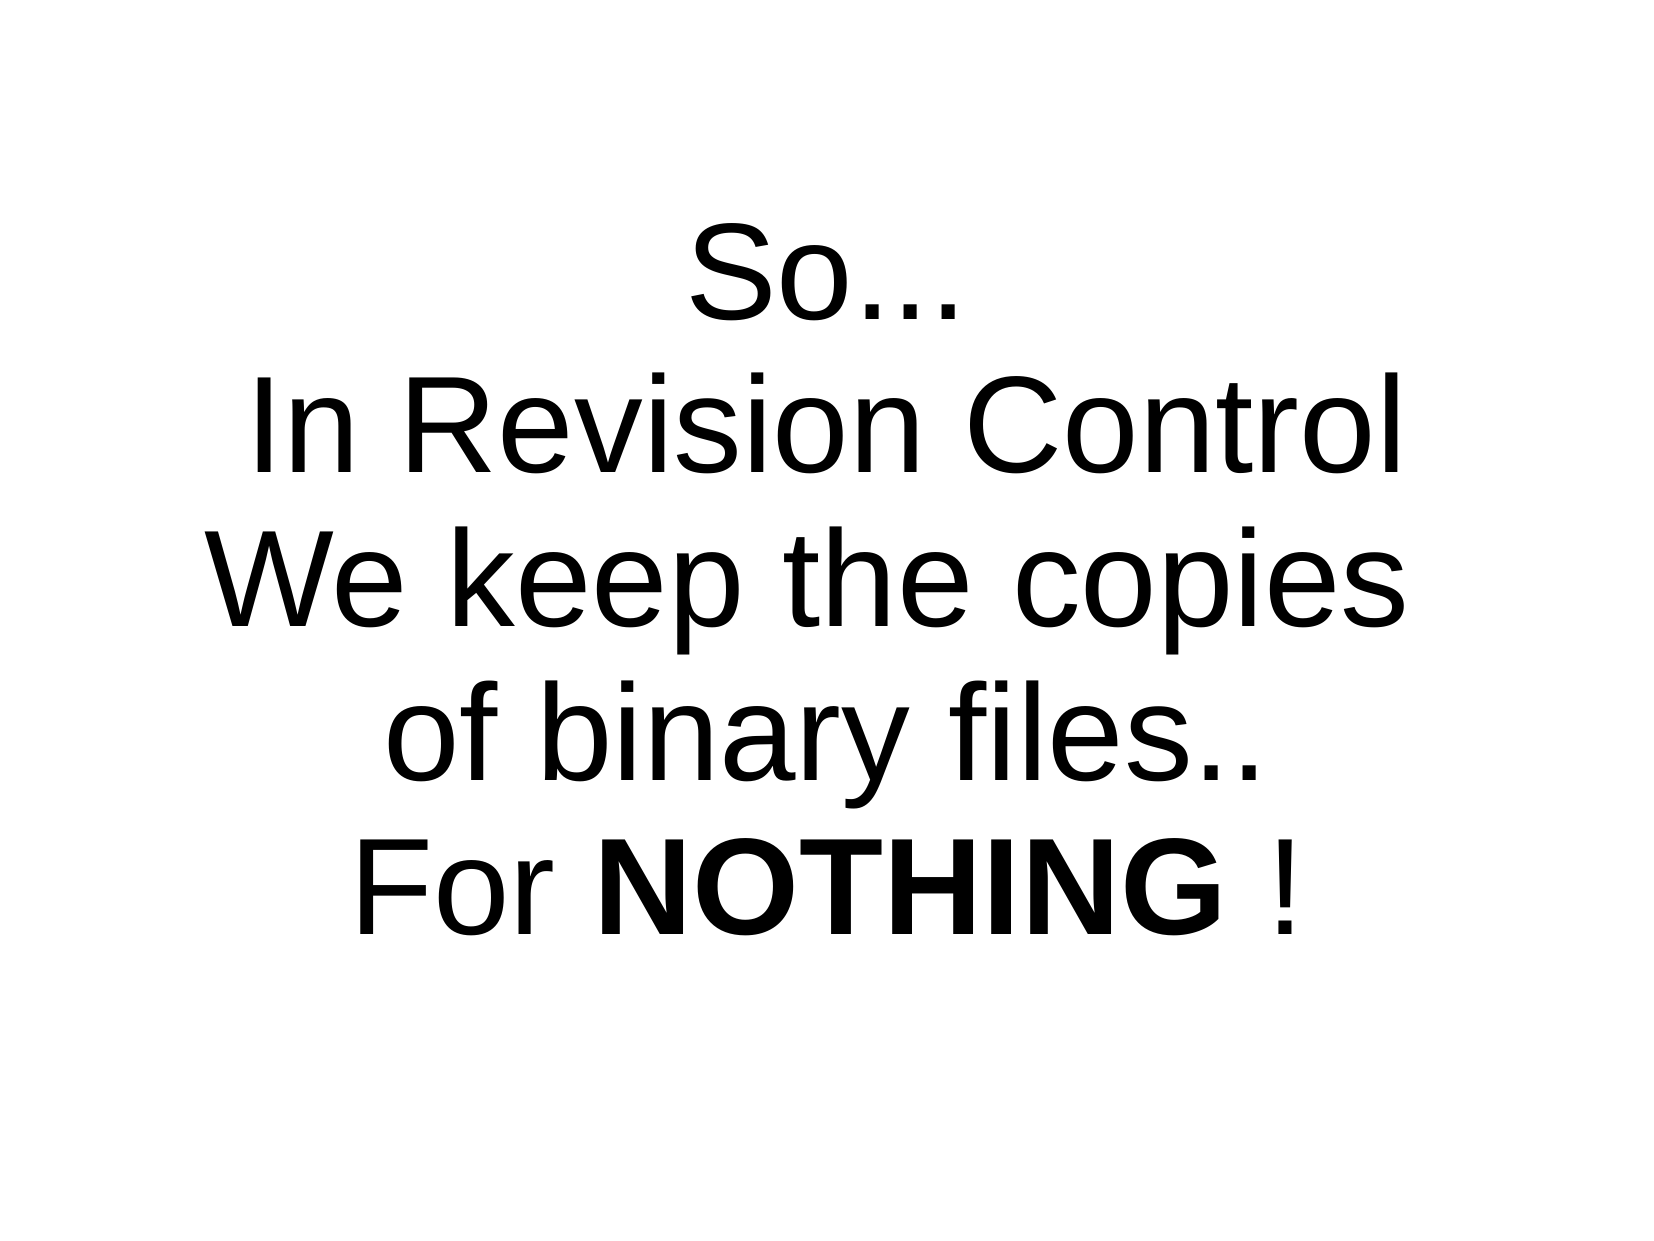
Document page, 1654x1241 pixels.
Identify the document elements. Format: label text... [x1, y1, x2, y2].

subtitle So... In Revision Control We keep the copies of binary files.. For NOTHING ! [82, 49, 1571, 1109]
